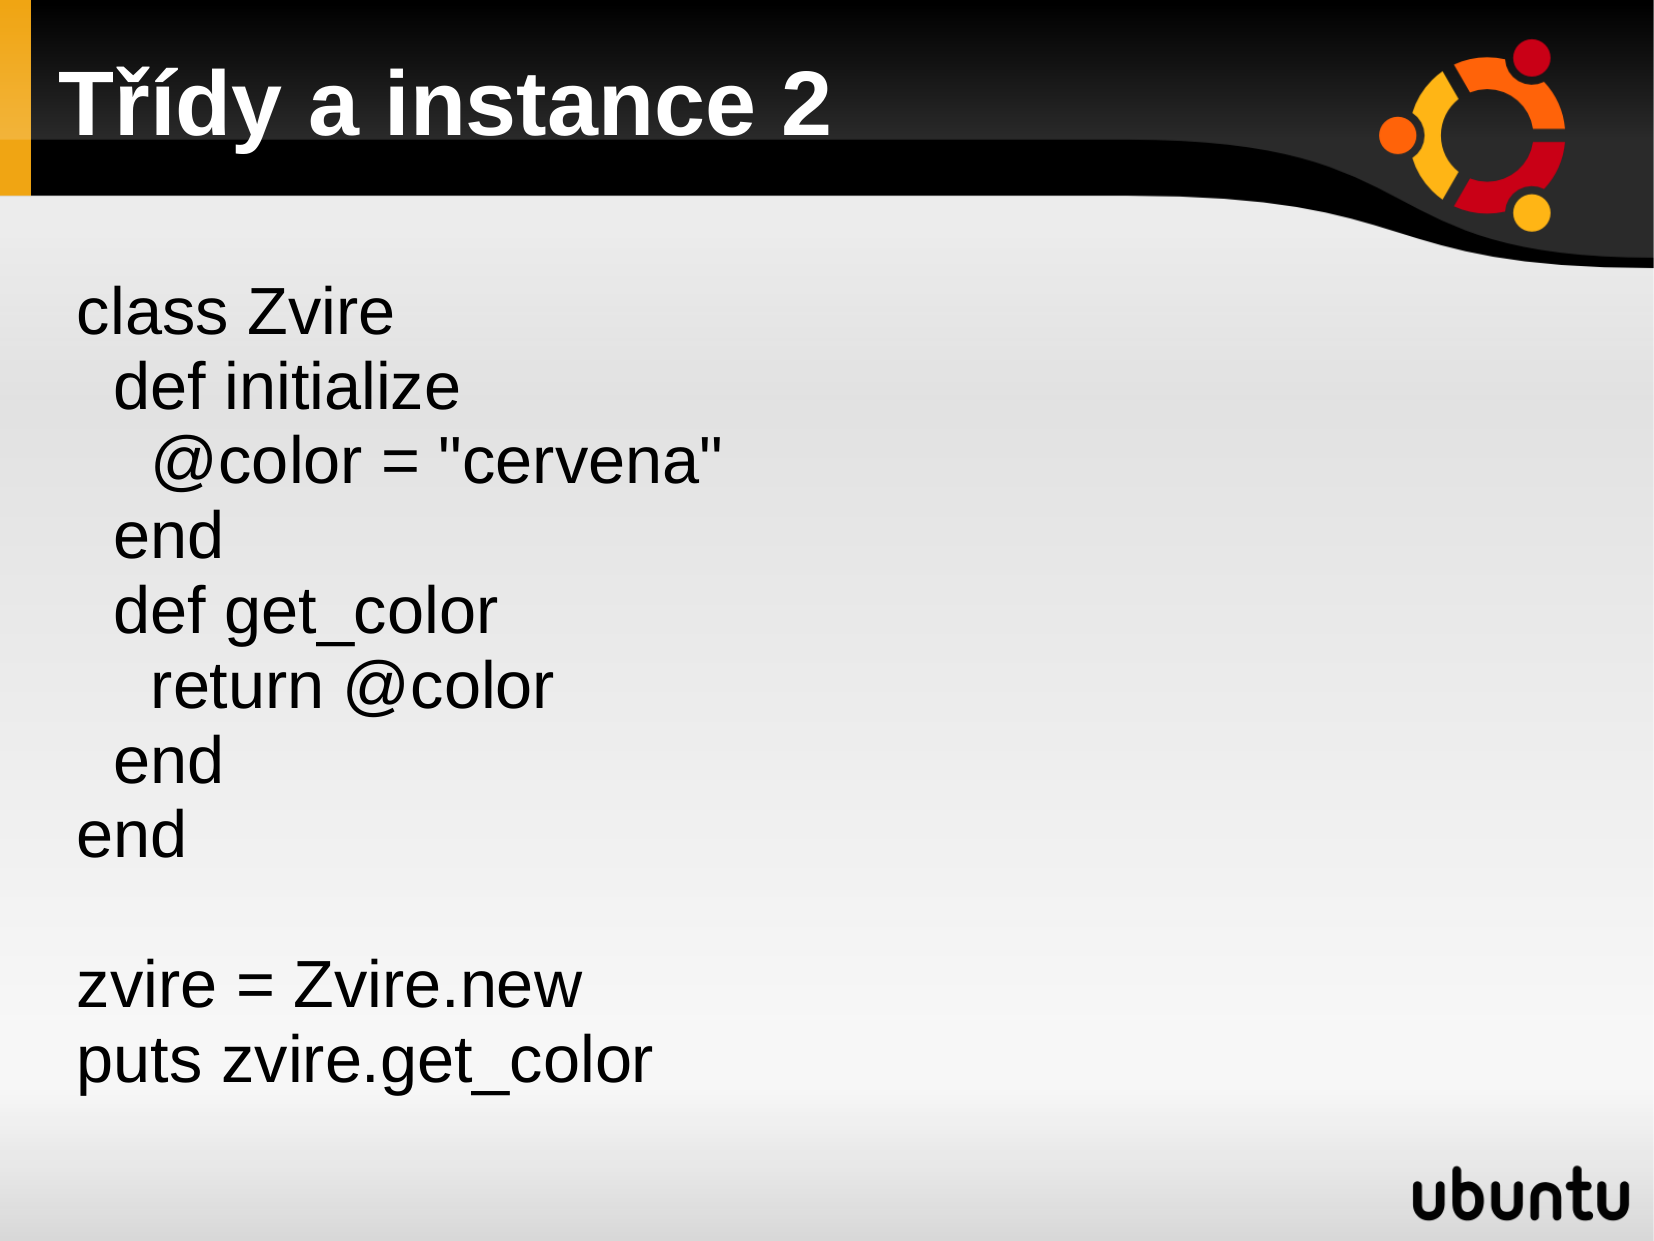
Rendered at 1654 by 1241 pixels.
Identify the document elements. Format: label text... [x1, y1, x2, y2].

title Třídy a instance 2 [59, 0, 1565, 208]
picture [0, 0, 1654, 1241]
list class Zvire def initialize @color = "cervena" end def get_color return @color end end zvire = Zvire.new puts zvire.get_color [59, 274, 1548, 1097]
